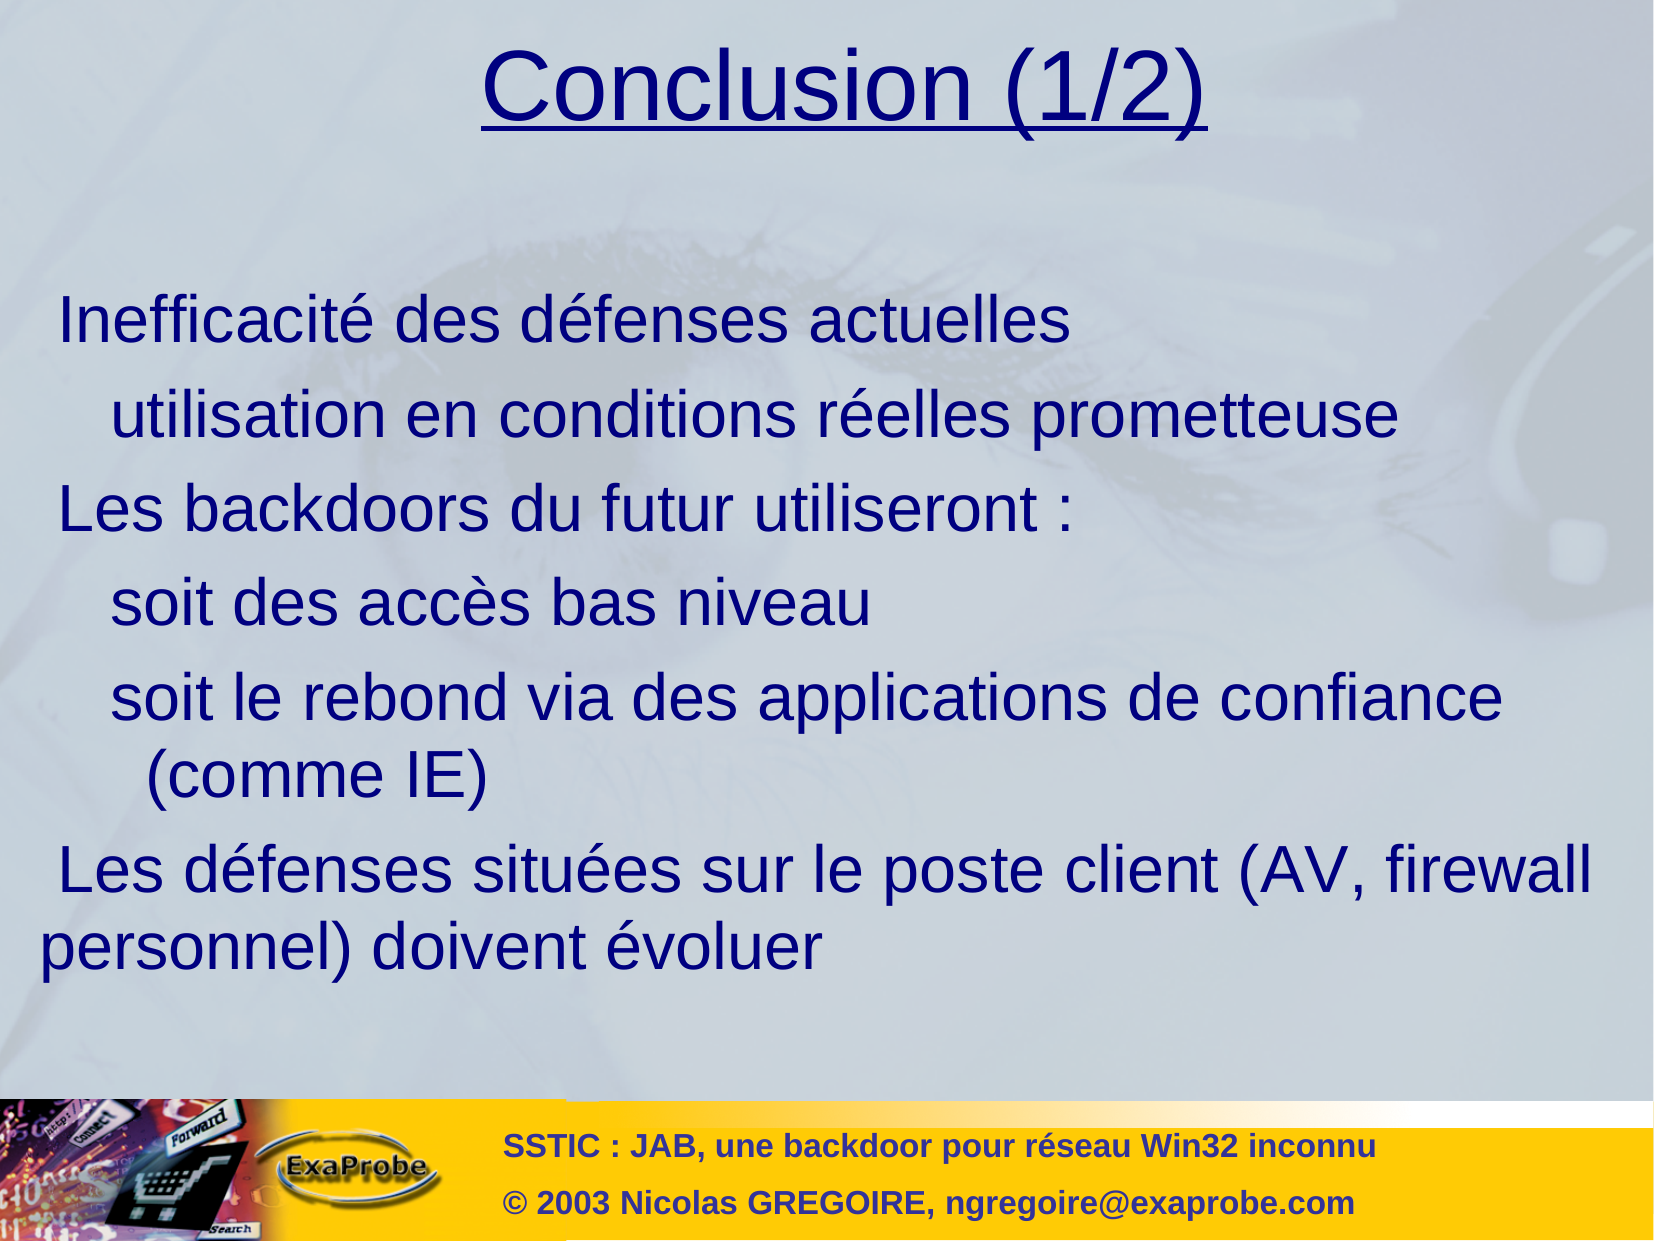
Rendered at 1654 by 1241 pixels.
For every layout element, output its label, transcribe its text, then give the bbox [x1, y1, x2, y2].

subtitle Inefficacité des défenses actuelles utilisation en conditions réelles prometteuse Les backdoors du futur utiliseront : soit des accès bas niveau soit le rebond via des applications de confiance (comme IE) Les défenses situées sur le poste client (AV, firewall personnel) doivent évoluer [39, 222, 1623, 1042]
title Conclusion (1/2) [0, 0, 1654, 167]
